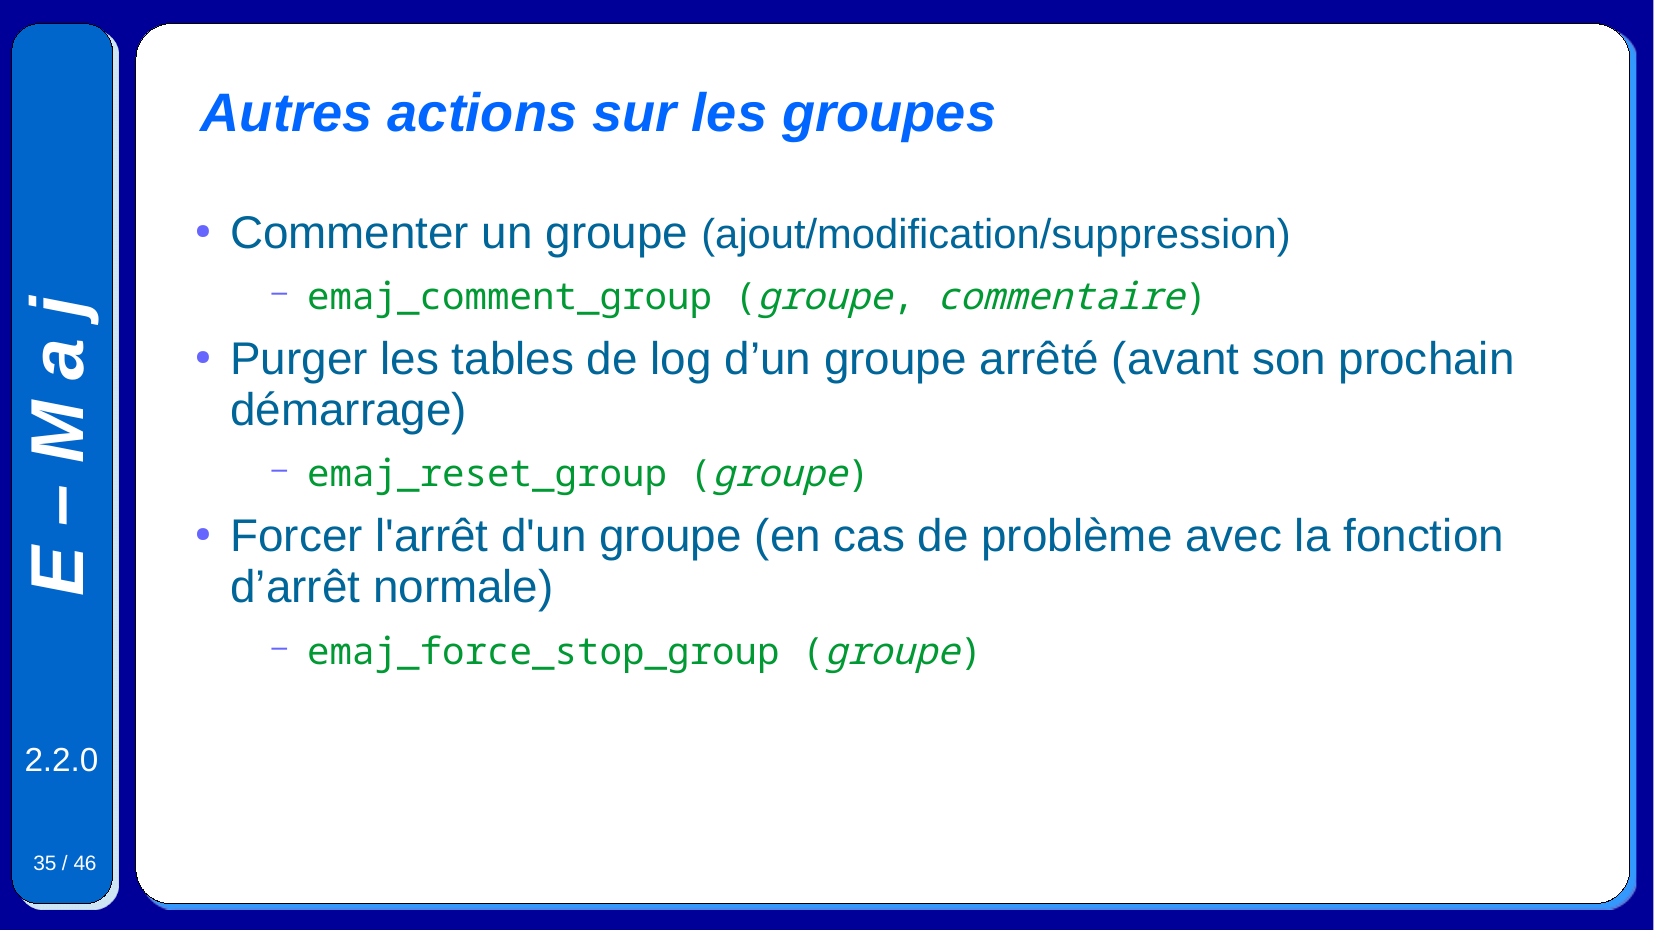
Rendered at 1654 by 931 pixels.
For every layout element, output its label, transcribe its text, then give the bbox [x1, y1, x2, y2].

title Autres actions sur les groupes [200, 34, 1575, 191]
list Commenter un groupe (ajout/modification/suppression) emaj_comment_group (groupe, commentaire) Purger les tables de log d’un groupe arrêté (avant son prochain démarrage) emaj_reset_group (groupe) Forcer l'arrêt d'un groupe (en cas de problème avec la fonction d’arrêt normale) emaj_force_stop_group (groupe) [177, 206, 1587, 827]
